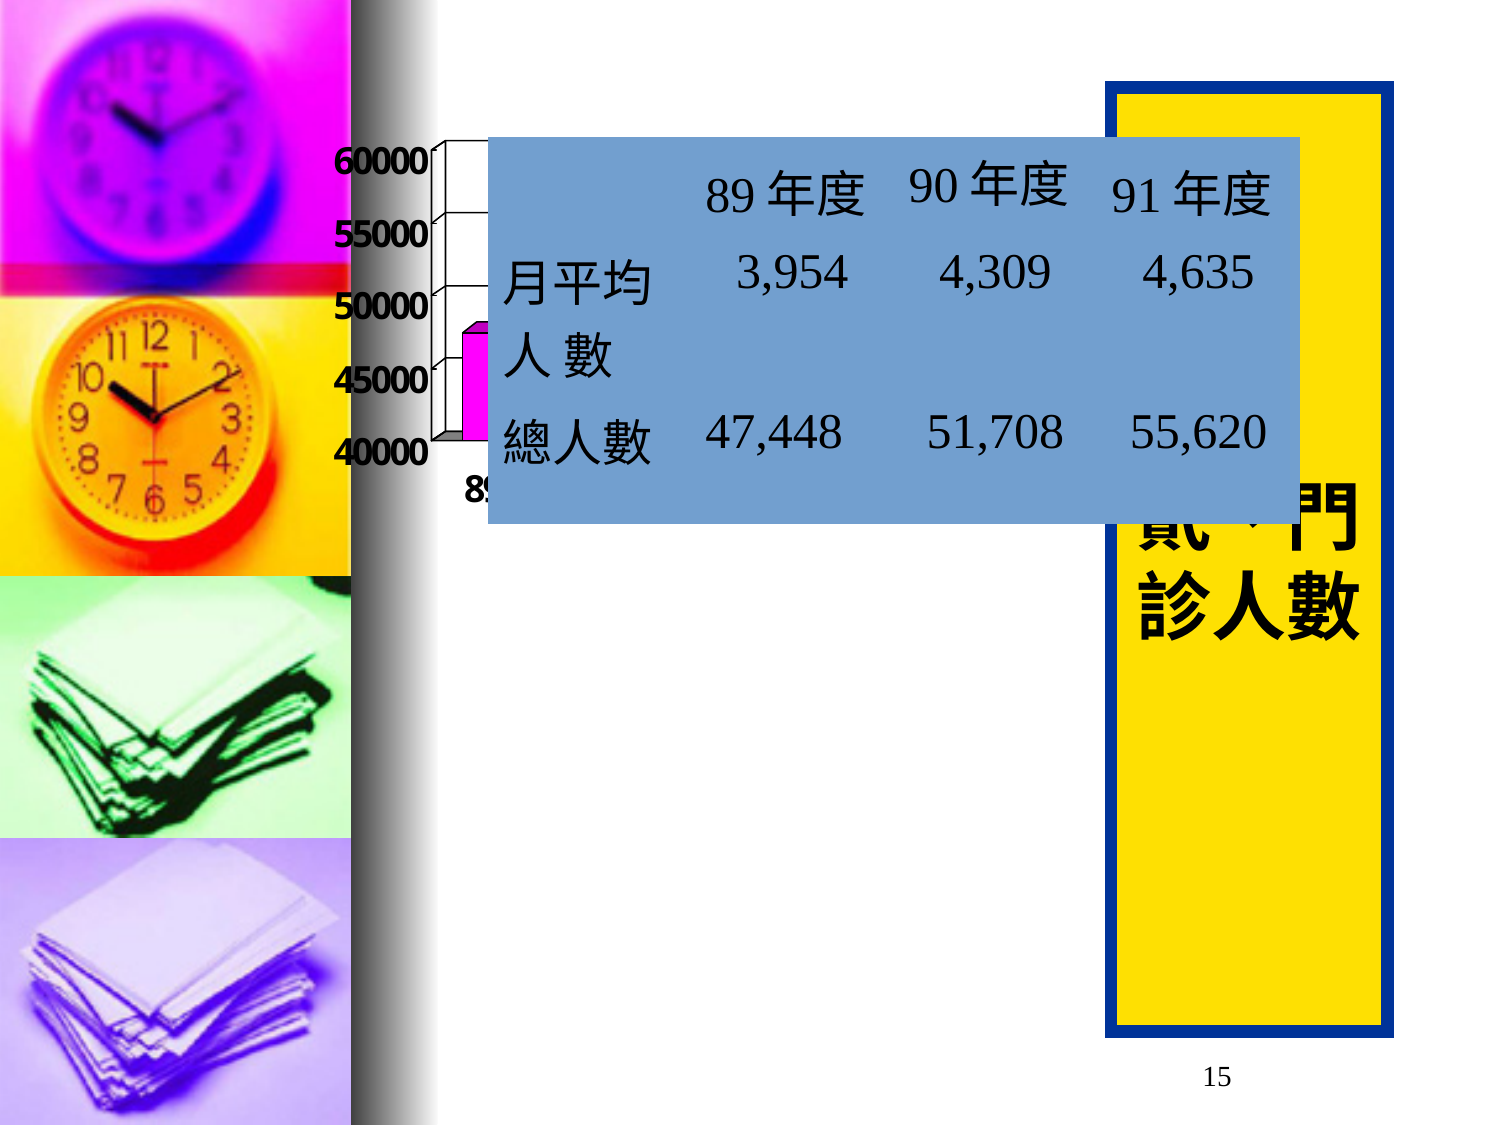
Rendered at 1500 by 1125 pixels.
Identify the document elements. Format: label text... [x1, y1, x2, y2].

table_cell 47,448 [691, 396, 894, 524]
table_cell 3,954 [691, 237, 894, 396]
table_header 90年度 [894, 137, 1097, 237]
table_header [488, 137, 691, 237]
table_header 91年度 [1097, 137, 1300, 237]
title 貳、門診人數 [359, 296, 366, 315]
title 貳、門診人數 [359, 442, 366, 461]
table_cell 51,708 [894, 396, 1097, 524]
title 貳、門診人數 [225, 90, 376, 1035]
chart [487, 572, 1300, 1033]
table_cell 4,635 [1097, 237, 1300, 396]
table_header 89年度 [691, 137, 894, 237]
title 貳、門診人數 [359, 151, 366, 170]
text_box [1187, 1050, 1500, 1125]
table_cell 4,309 [894, 237, 1097, 396]
table_cell 55,620 [1097, 396, 1300, 524]
table_cell 總人數 [488, 396, 691, 524]
table_cell 月平均人 數 [488, 237, 691, 396]
